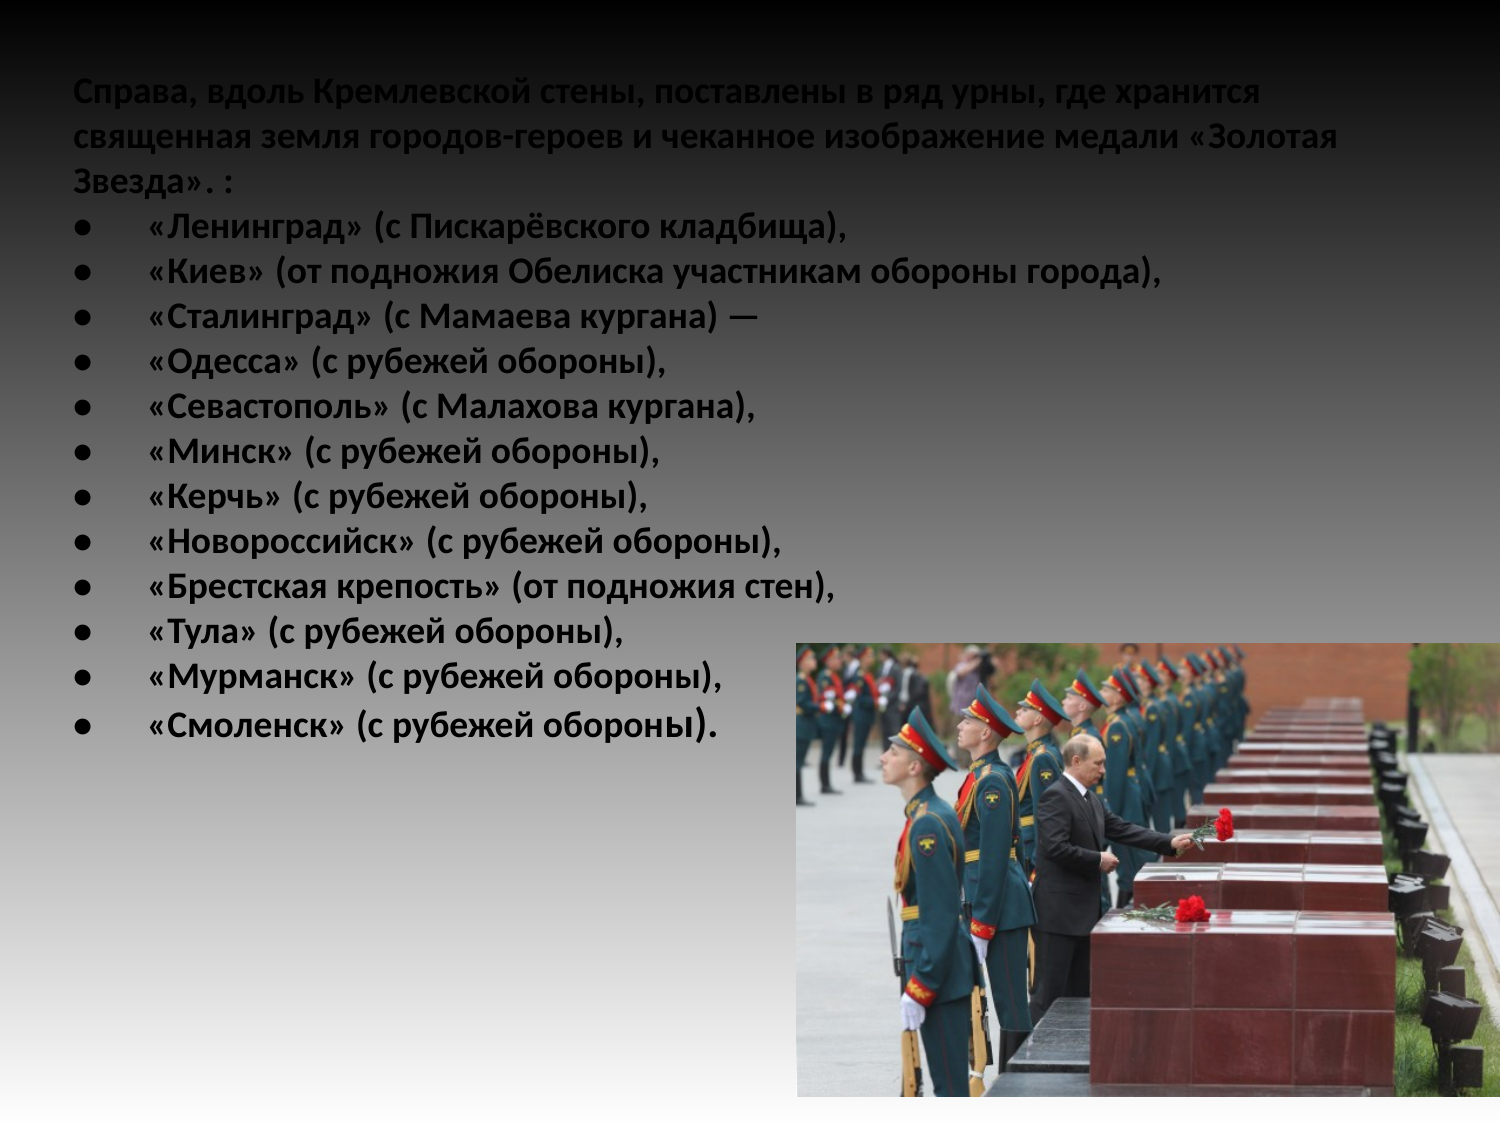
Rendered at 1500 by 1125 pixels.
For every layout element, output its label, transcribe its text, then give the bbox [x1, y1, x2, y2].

text_box Справа, вдоль Кремлевской стены, поставлены в ряд урны, где хранится священная земля городов-героев и чеканное изображение медали «Золотая Звезда». : • «Ленинград» (с Пискарёвского кладбища), • «Киев» (от подножия Обелиска участникам обороны города), • «Сталинград» (с Мамаева кургана) — • «Одесса» (с рубежей обороны), • «Севастополь» (с Малахова кургана), • «Минск» (с рубежей обороны), • «Керчь» (с рубежей обороны), • «Новороссийск» (с рубежей обороны), • «Брестская крепость» (от подножия стен), • «Тула» (с рубежей обороны), • «Мурманск» (с рубежей обороны), • «Смоленск» (с рубежей обороны). [58, 58, 1418, 889]
picture [796, 643, 1500, 1097]
